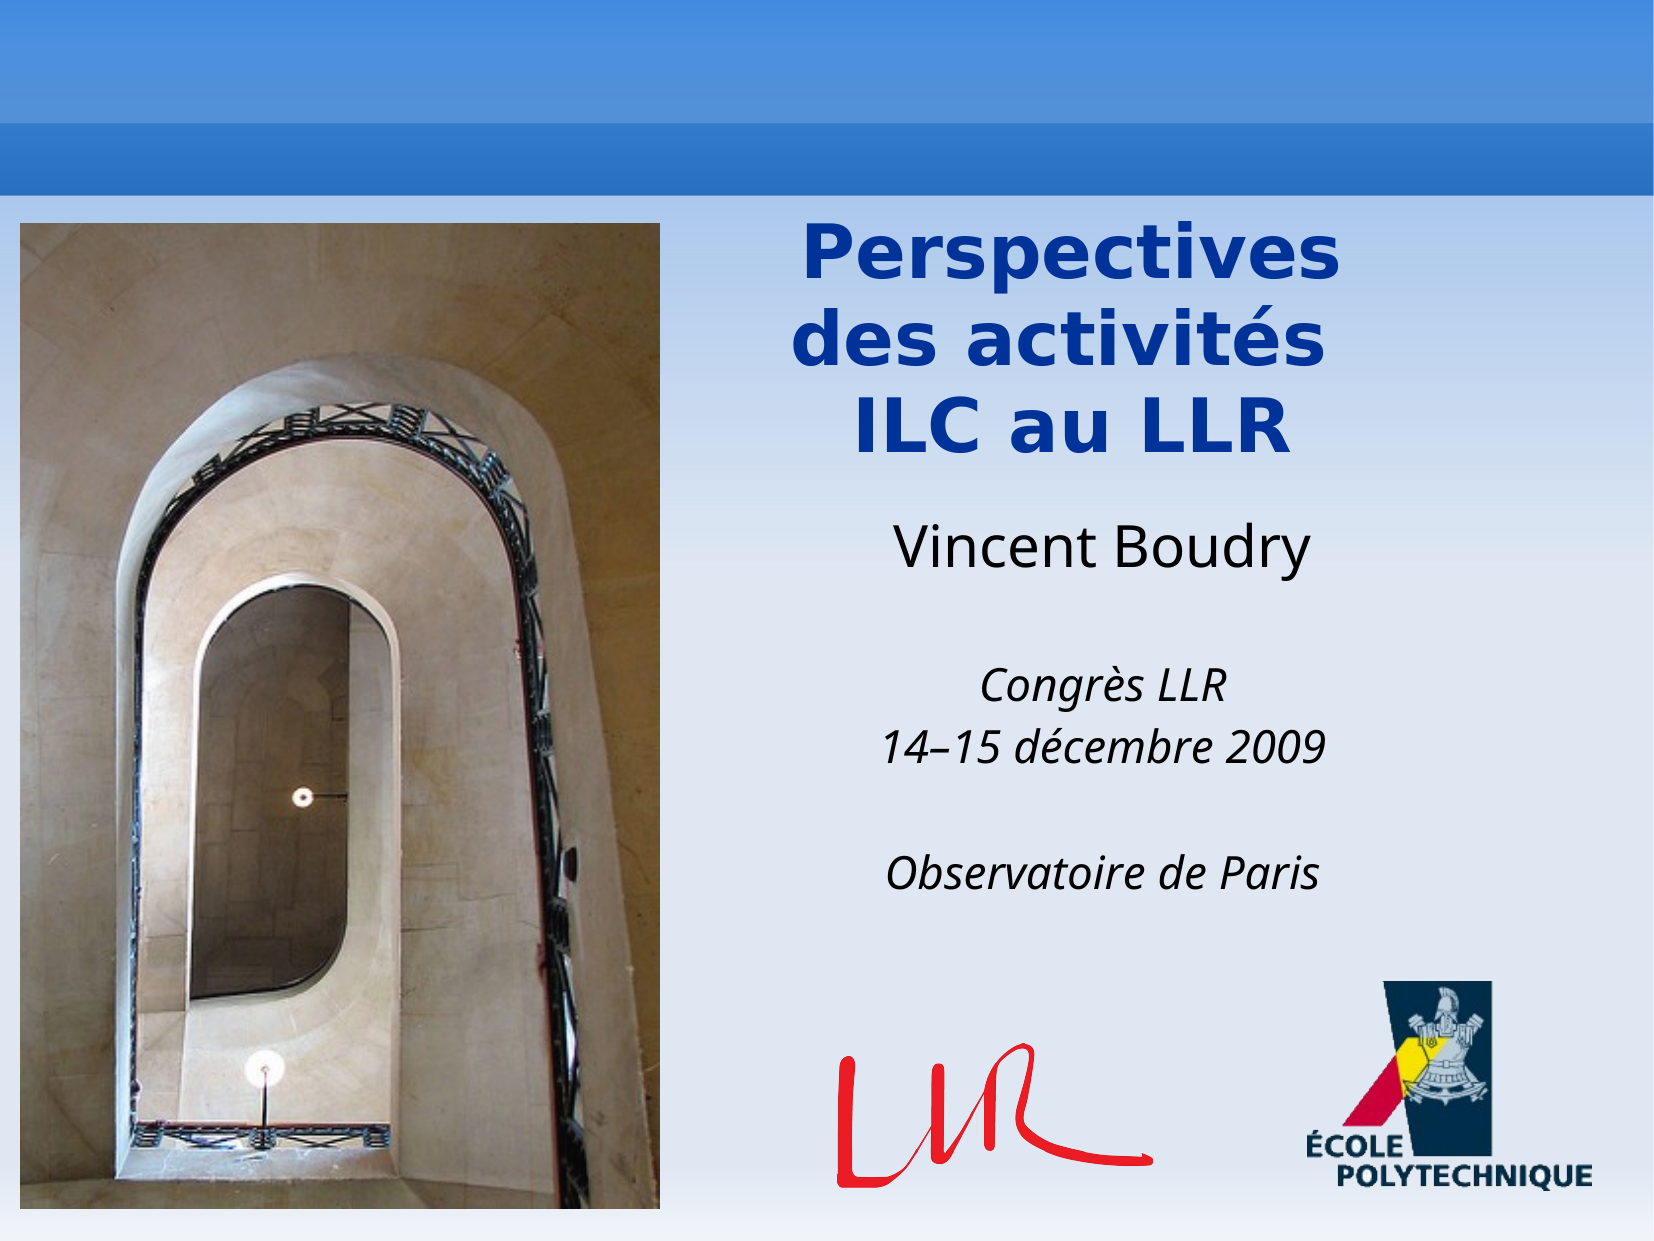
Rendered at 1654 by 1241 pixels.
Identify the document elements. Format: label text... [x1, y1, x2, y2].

picture [0, 0, 1654, 1241]
title Perspectives des activités ILC au LLR [498, 208, 1646, 471]
subtitle Vincent Boudry Congrès LLR 14–15 décembre 2009 Observatoire de Paris [660, 471, 1528, 954]
